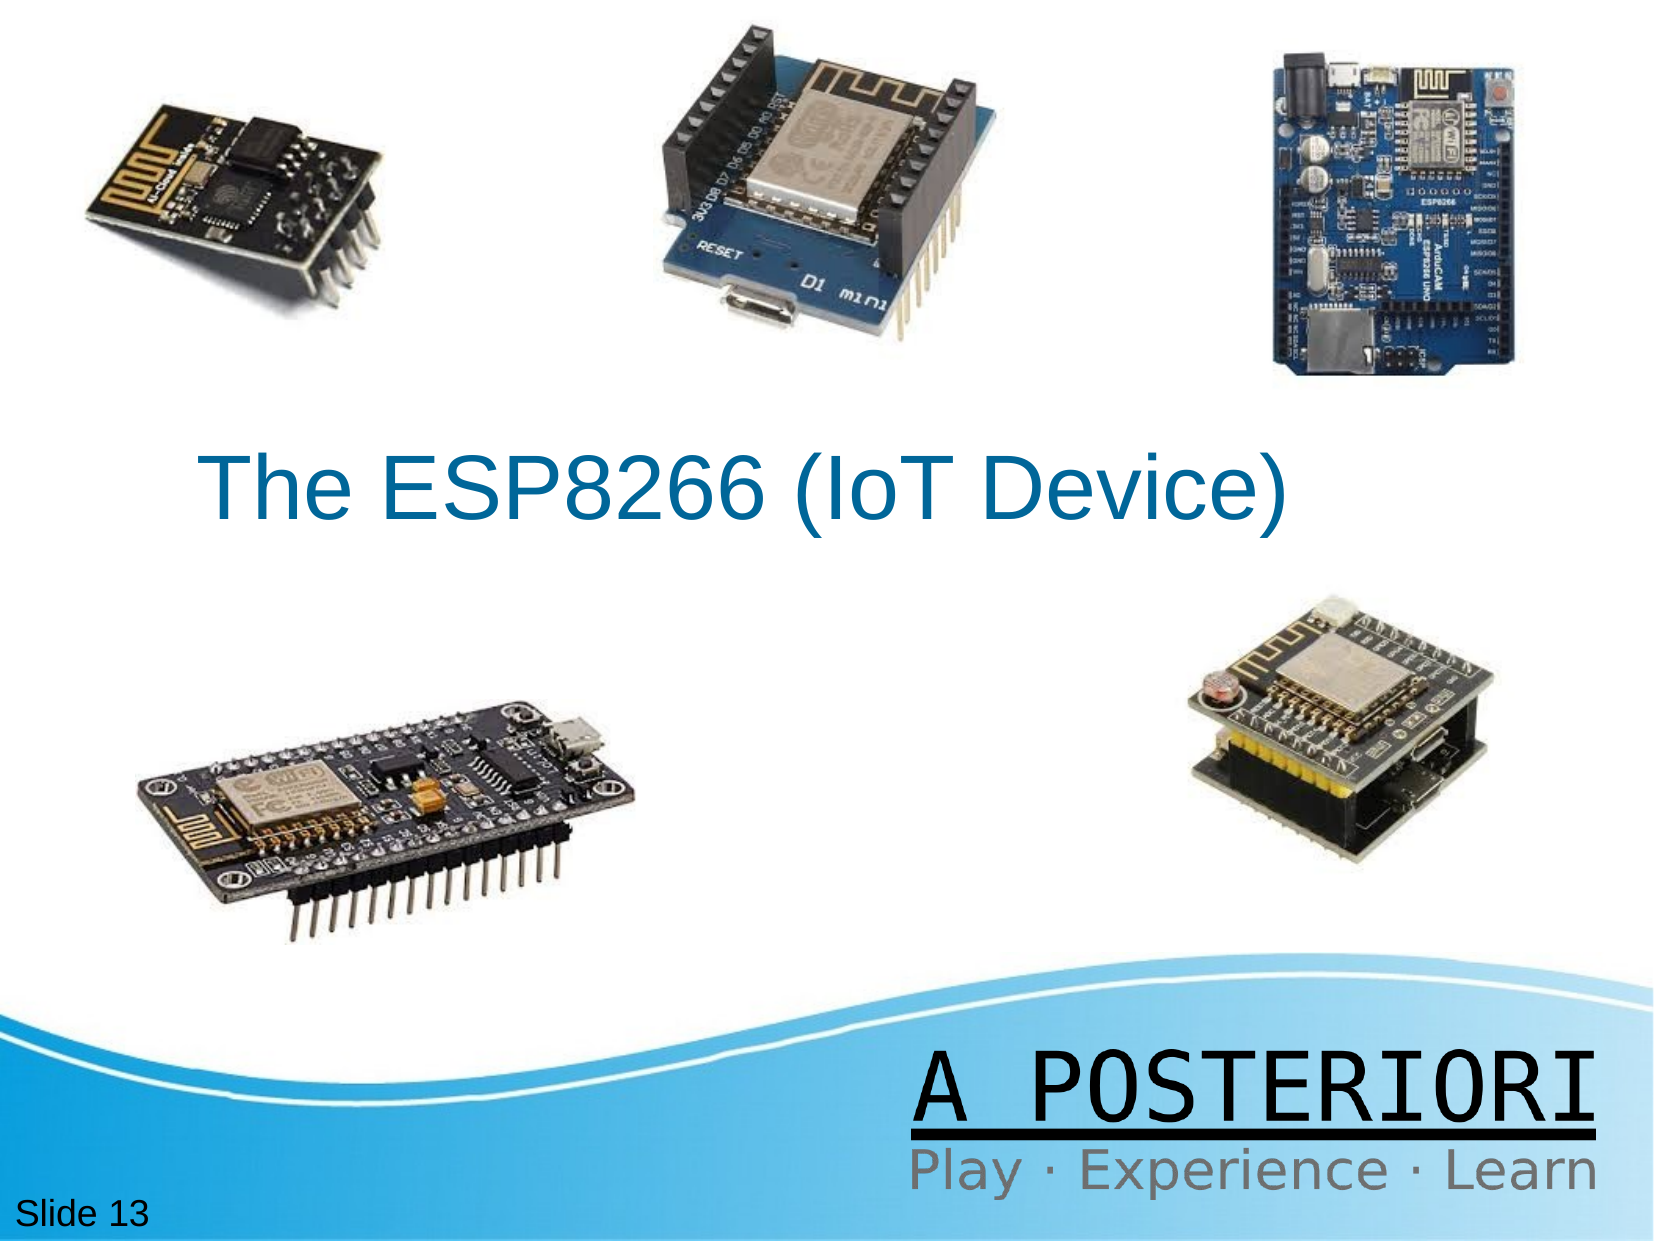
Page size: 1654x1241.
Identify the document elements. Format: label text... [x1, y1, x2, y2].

picture [1163, 548, 1516, 901]
title The ESP8266 (IoT Device) [0, 384, 1489, 592]
picture [0, 952, 1654, 1241]
picture [1223, 38, 1576, 391]
picture [60, 44, 412, 397]
picture [653, 8, 1006, 361]
picture [135, 699, 637, 946]
